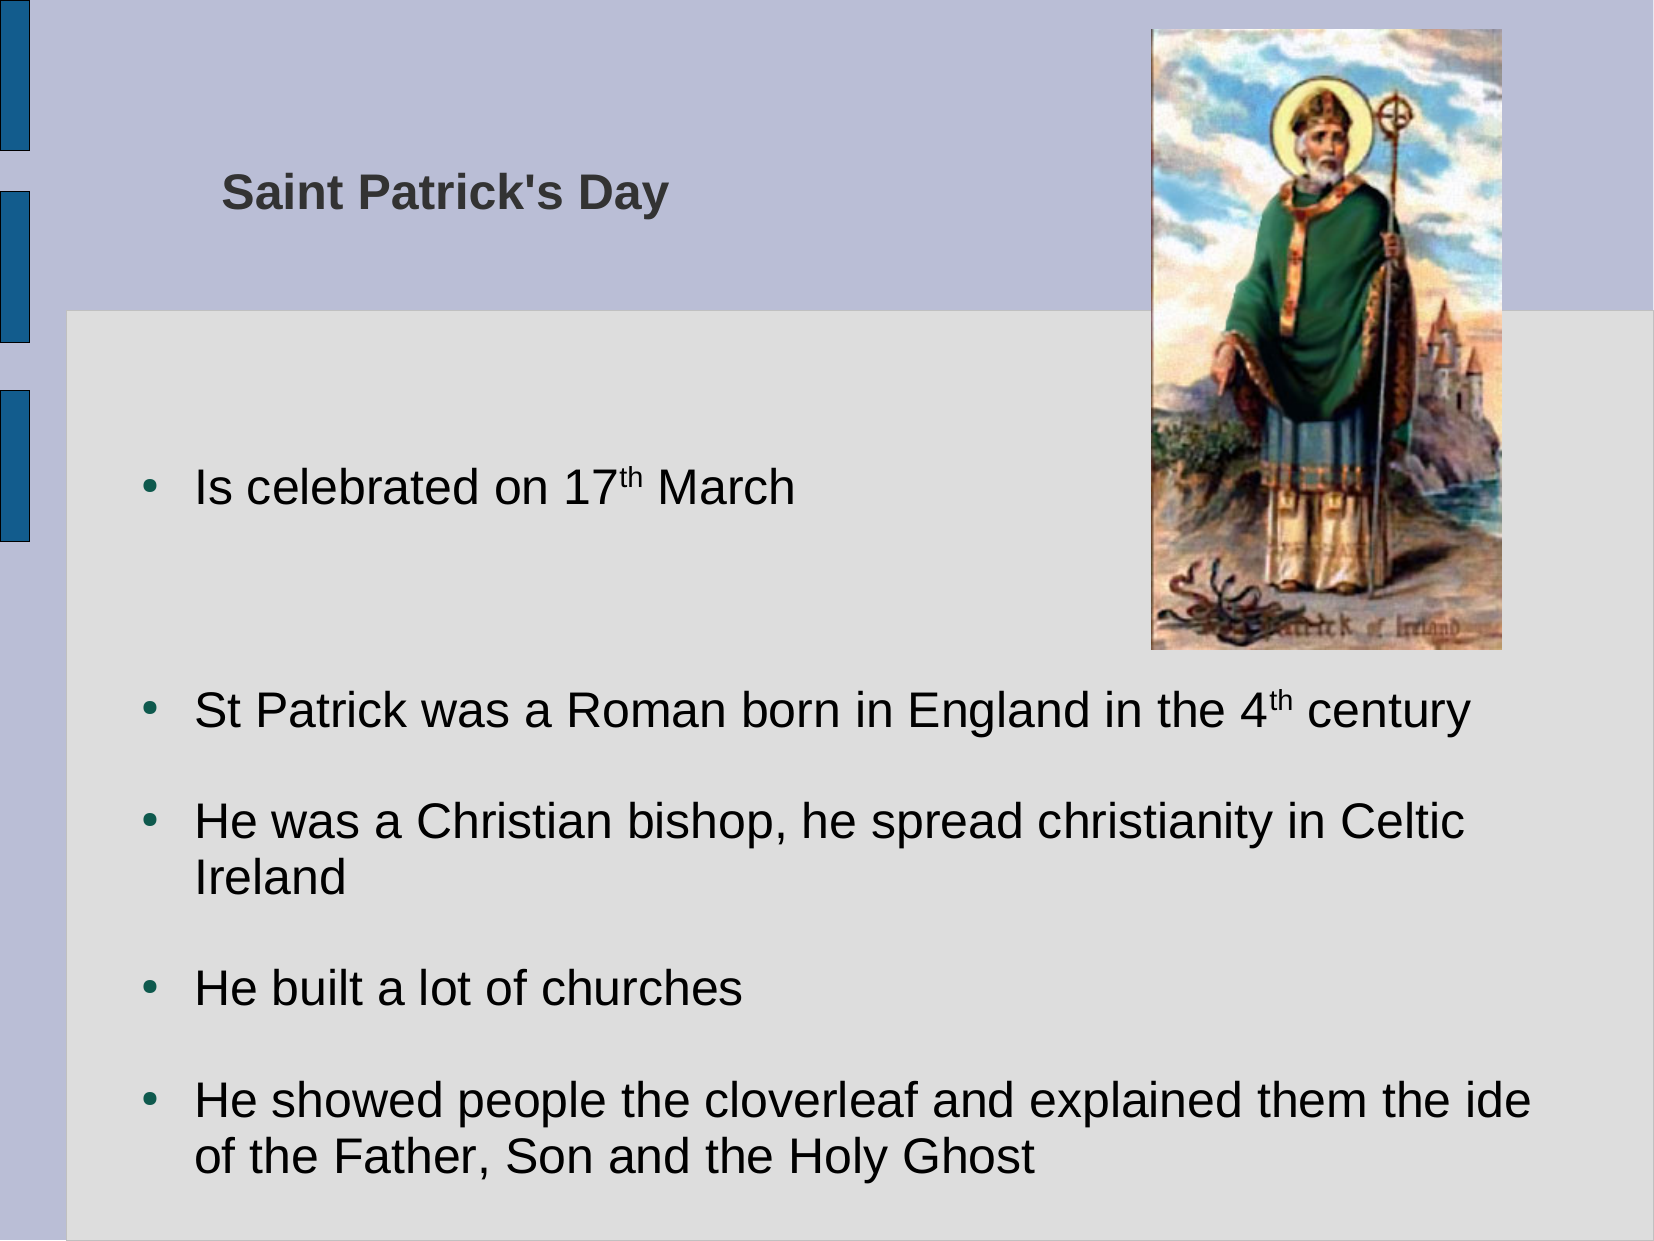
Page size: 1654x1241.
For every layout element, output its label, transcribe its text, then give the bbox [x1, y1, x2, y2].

list Is celebrated on 17th March St Patrick was a Roman born in England in the 4th century He was a Christian bishop, he spread christianity in Celtic Ireland He built a lot of churches He showed people the cloverleaf and explained them the ide of the Father, Son and the Holy Ghost [123, 458, 1536, 1241]
title Saint Patrick's Day [0, 88, 1151, 296]
picture [1151, 29, 1502, 650]
